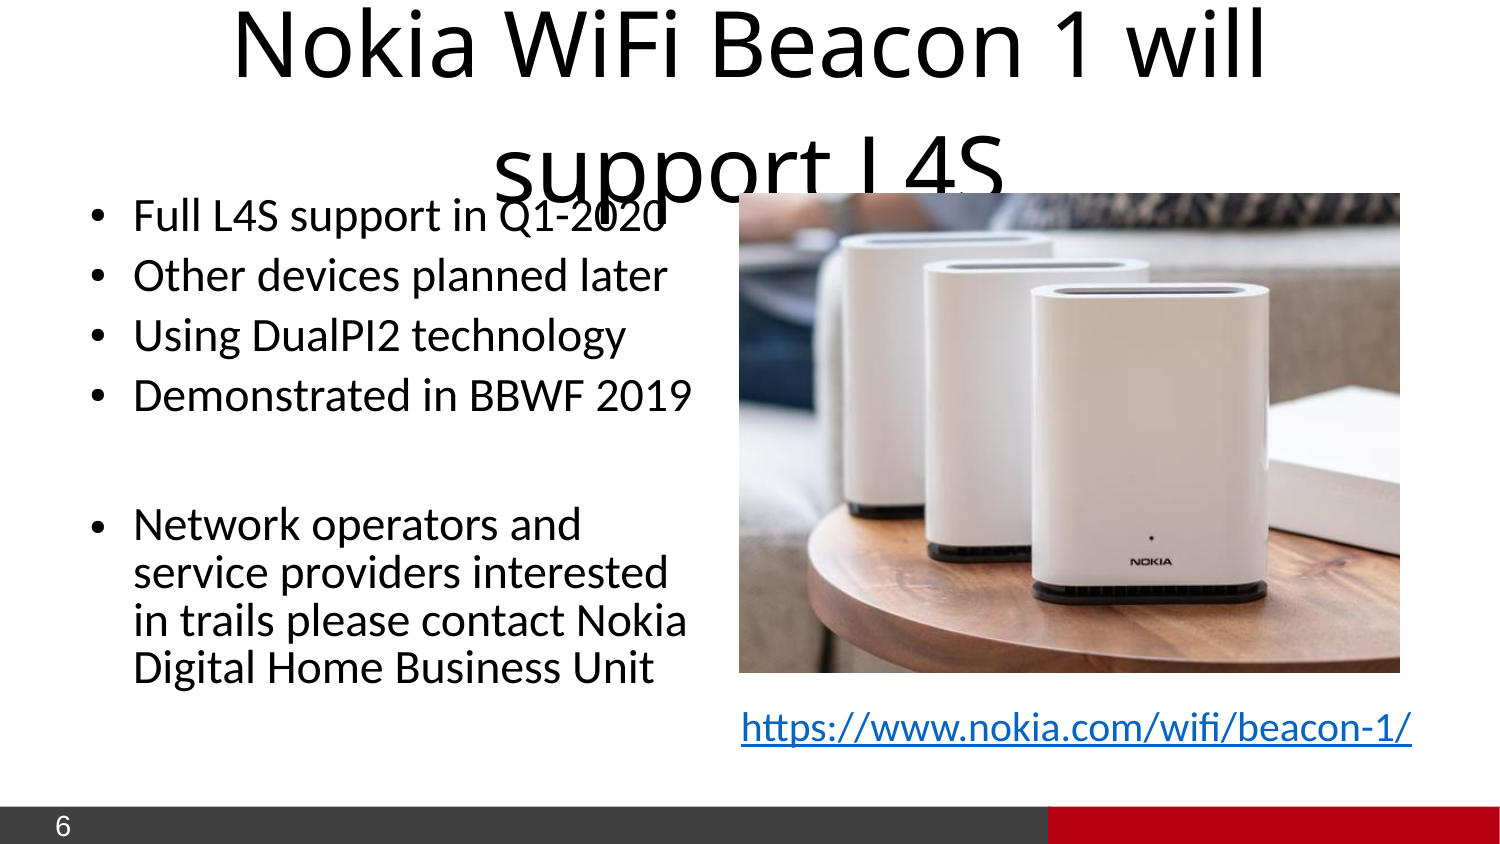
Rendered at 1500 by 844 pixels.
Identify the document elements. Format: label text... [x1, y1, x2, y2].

list Full L4S support in Q1-2020 Other devices planned later Using DualPI2 technology Demonstrated in BBWF 2019 Network operators and service providers interested in trails please contact Nokia Digital Home Business Unit [75, 197, 710, 708]
picture [739, 193, 1400, 673]
text_box https://www.nokia.com/wifi/beacon-1/ [726, 692, 1438, 757]
title Nokia WiFi Beacon 1 will support L4S [60, 12, 1441, 196]
